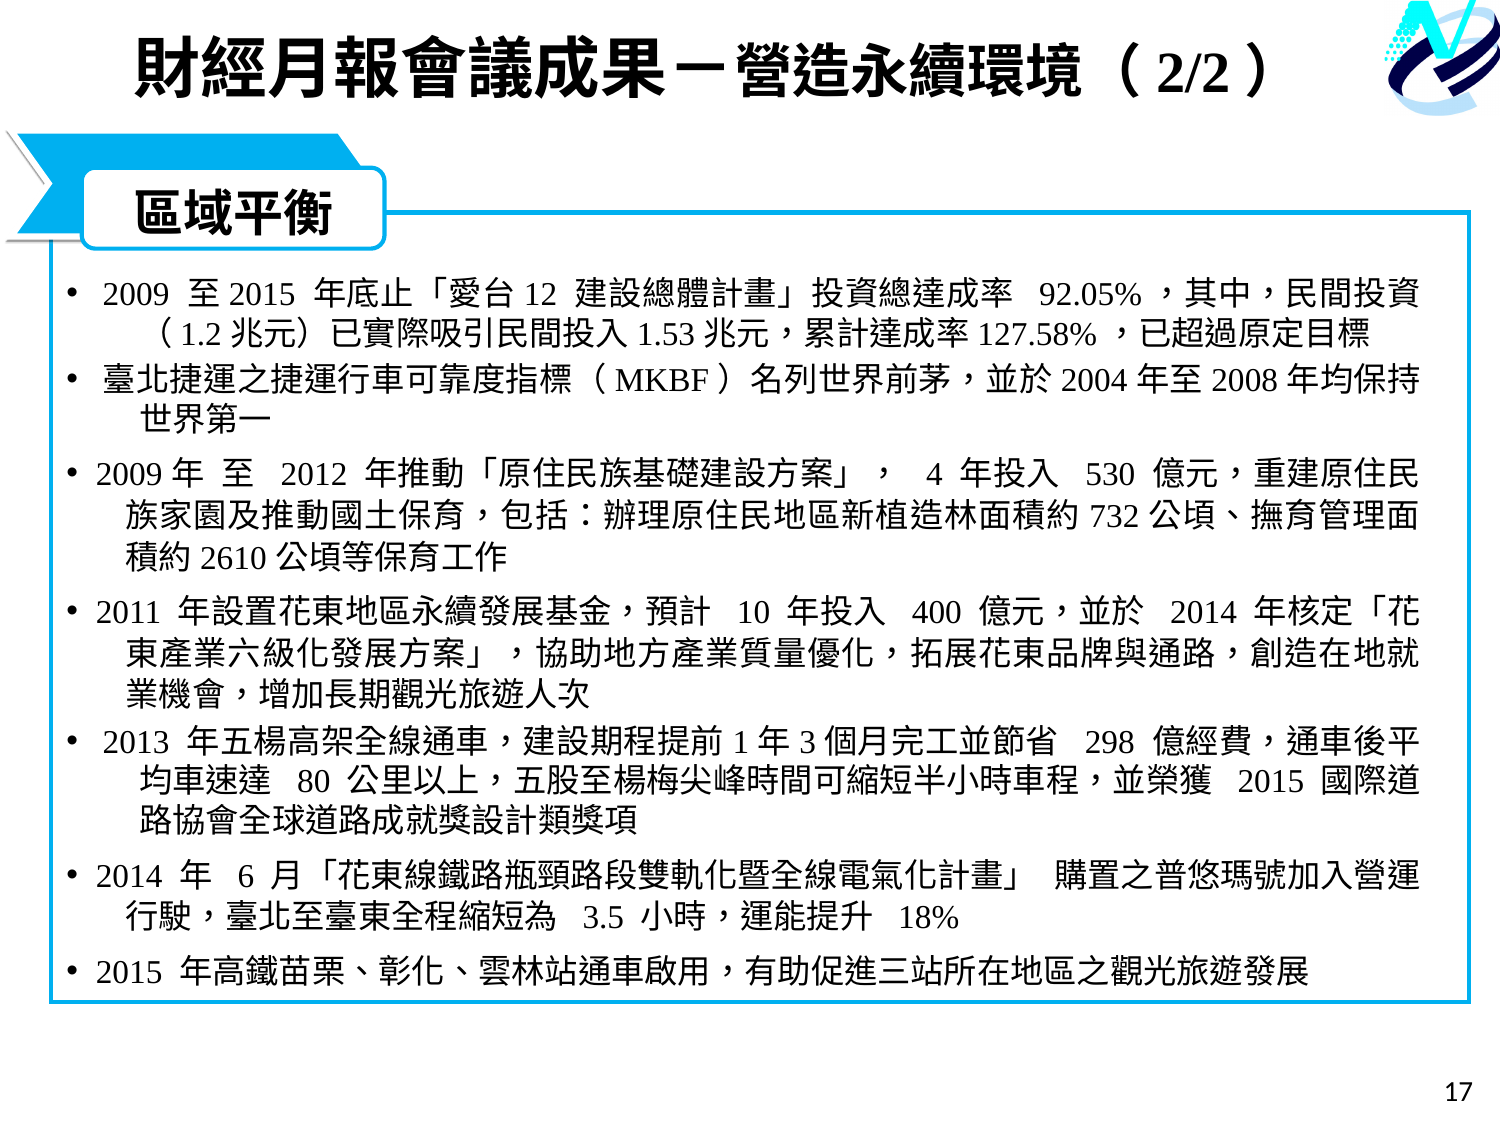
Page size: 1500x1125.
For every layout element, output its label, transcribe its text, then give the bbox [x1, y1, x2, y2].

text_box [10, 130, 1470, 1003]
text_box 區域平衡 [81, 167, 385, 249]
text_box 財經月報會議成果－營造永續環境（2/2） [3, 18, 1375, 124]
text_box 2009 至2015 年底止「愛台12 建設總體計畫」投資總達成率 92.05%，其中，民間投資（1.2兆元）已實際吸引民間投入1.53兆元，累計達成率127.58%，已超過原定目標 臺北捷運之捷運行車可靠度指標（MKBF）名列世界前茅，並於2004年至2008年均保持世界第一 2009年 至 2012 年推動「原住民族基礎建設方案」， 4 年投入 530 億元，重建原住民族家園及推動國土保育，包括：辦理原住民地區新植造林面積約732公頃、撫育管理面積約2610公頃等保育工作 2011 年設置花東地區永續發展基金，預計 10 年投入 400 億元，並於 2014 年核定「花東產業六級化發展方案」，協助地方產業質量優化，拓展花東品牌與通路，創造在地就業機會，增加長期觀光旅遊人次 2013 年五楊高架全線通車，建設期程提前1年3個月完工並節省 298 億經費，通車後平均車速達 80 公里以上，五股至楊梅尖峰時間可縮短半小時車程，並榮獲 2015 國際道路協會全球道路成就獎設計類獎項 2014 年 6 月「花東線鐵路瓶頸路段雙軌化暨全線電氣化計畫」 購置之普悠瑪號加入營運行駛，臺北至臺東全程縮短為 3.5 小時，運能提升 18% 2015 年高鐵苗栗、彰化、雲林站通車啟用，有助促進三站所在地區之觀光旅遊發展 [51, 265, 1435, 997]
